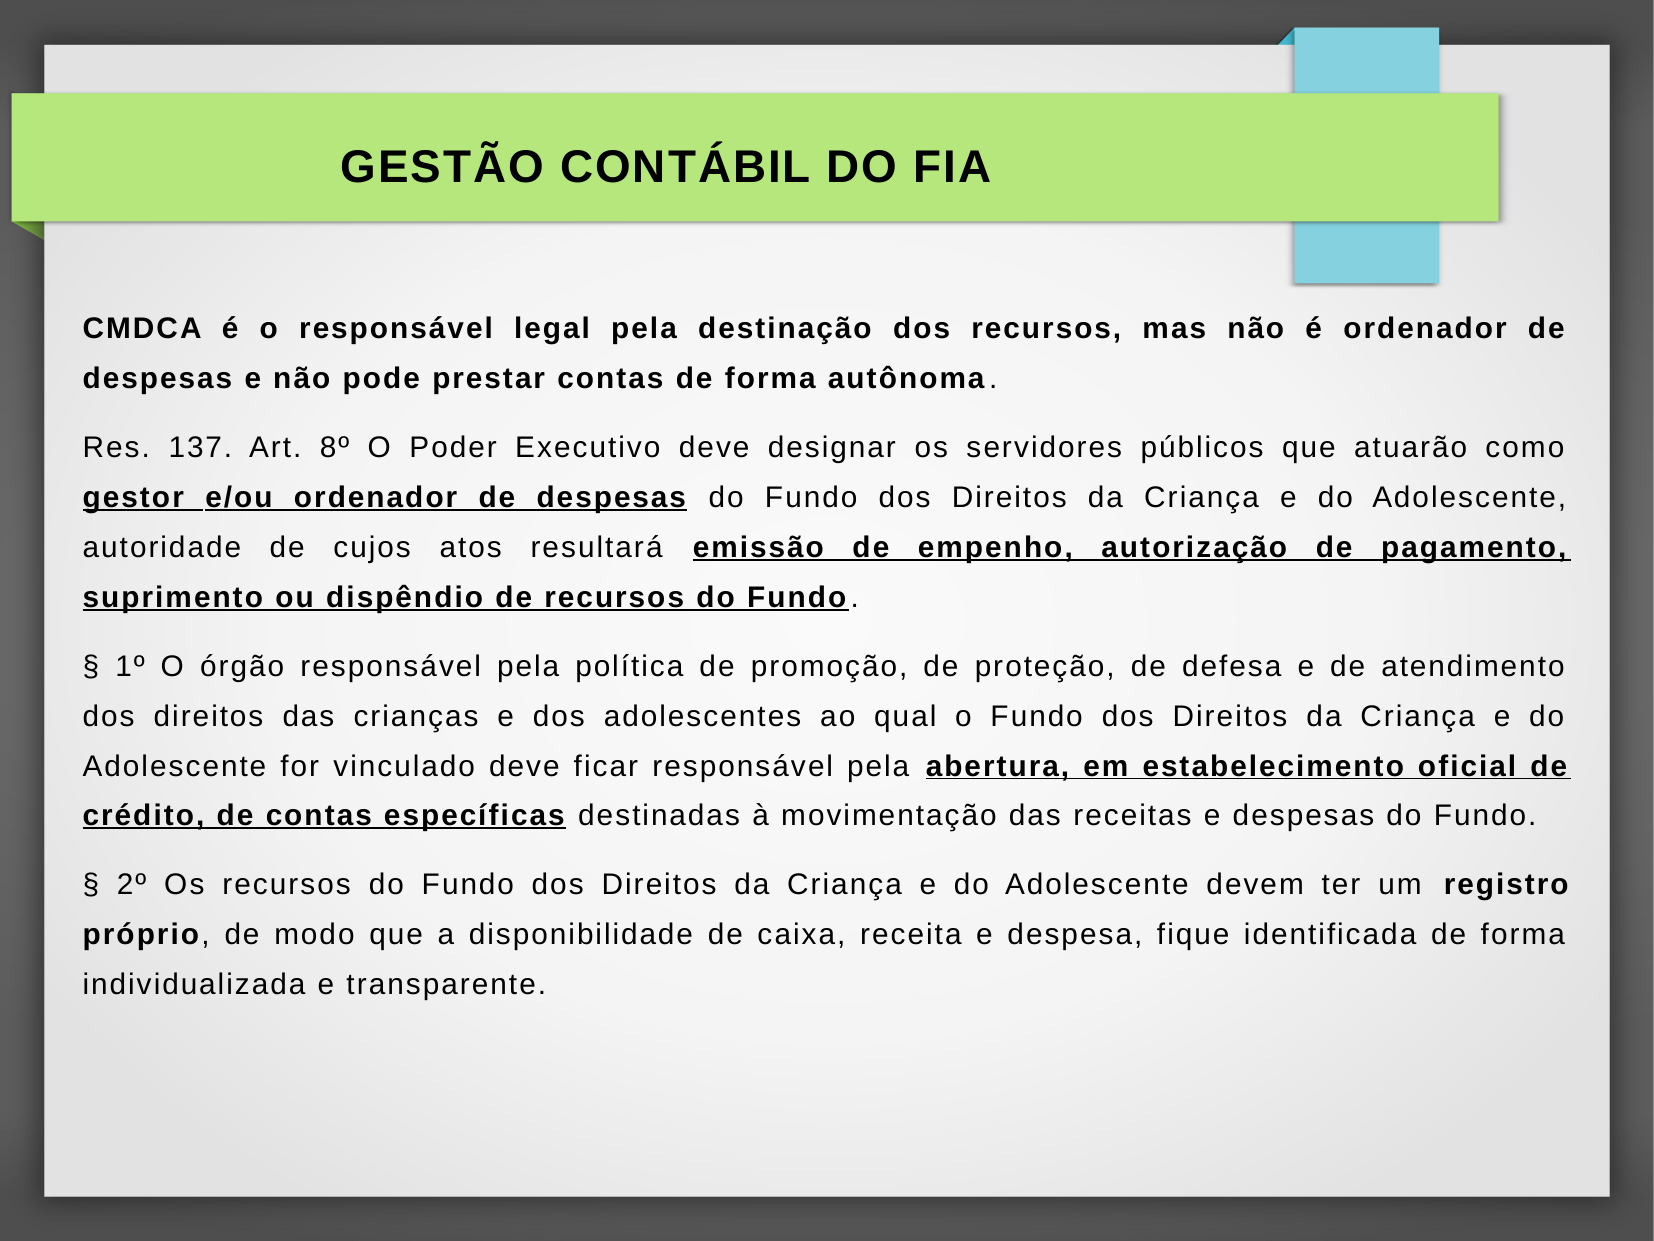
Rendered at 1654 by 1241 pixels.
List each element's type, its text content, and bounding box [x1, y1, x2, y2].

list CMDCA é o responsável legal pela destinação dos recursos, mas não é ordenador de despesas e não pode prestar contas de forma autônoma. Res. 137. Art. 8º O Poder Executivo deve designar os servidores públicos que atuarão como gestor e/ou ordenador de despesas do Fundo dos Direitos da Criança e do Adolescente, autoridade de cujos atos resultará emissão de empenho, autorização de pagamento, suprimento ou dispêndio de recursos do Fundo. § 1º O órgão responsável pela política de promoção, de proteção, de defesa e de atendimento dos direitos das crianças e dos adolescentes ao qual o Fundo dos Direitos da Criança e do Adolescente for vinculado deve ficar responsável pela abertura, em estabelecimento oficial de crédito, de contas específicas destinadas à movimentação das receitas e despesas do Fundo. § 2º Os recursos do Fundo dos Direitos da Criança e do Adolescente devem ter um registro próprio, de modo que a disponibilidade de caixa, receita e despesa, fique identificada de forma individualizada e transparente. [82, 295, 1571, 1015]
picture [0, 0, 1654, 1241]
title GESTÃO CONTÁBIL DO FIA [82, 94, 1264, 213]
